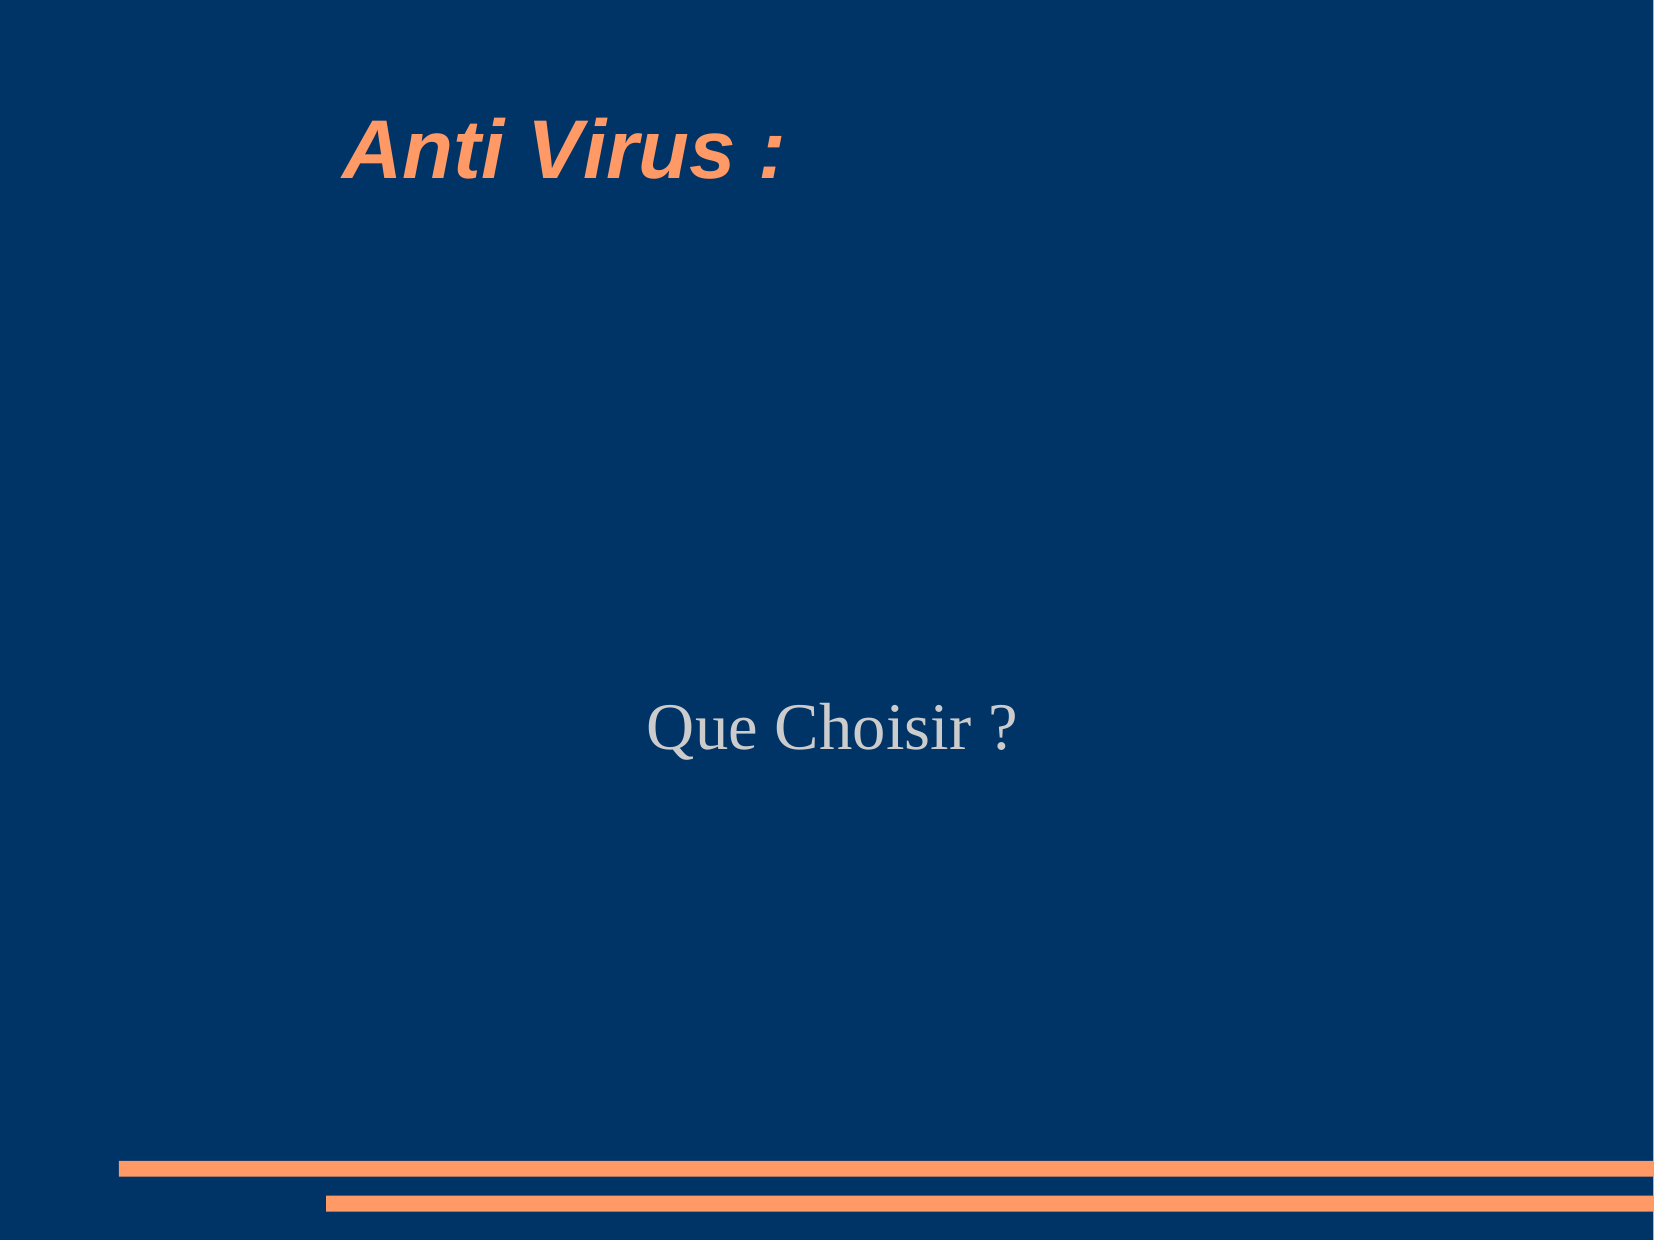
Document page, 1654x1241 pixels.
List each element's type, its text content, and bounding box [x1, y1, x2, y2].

subtitle Que Choisir ? [121, 322, 1561, 1132]
title Anti Virus : [121, 46, 1534, 254]
